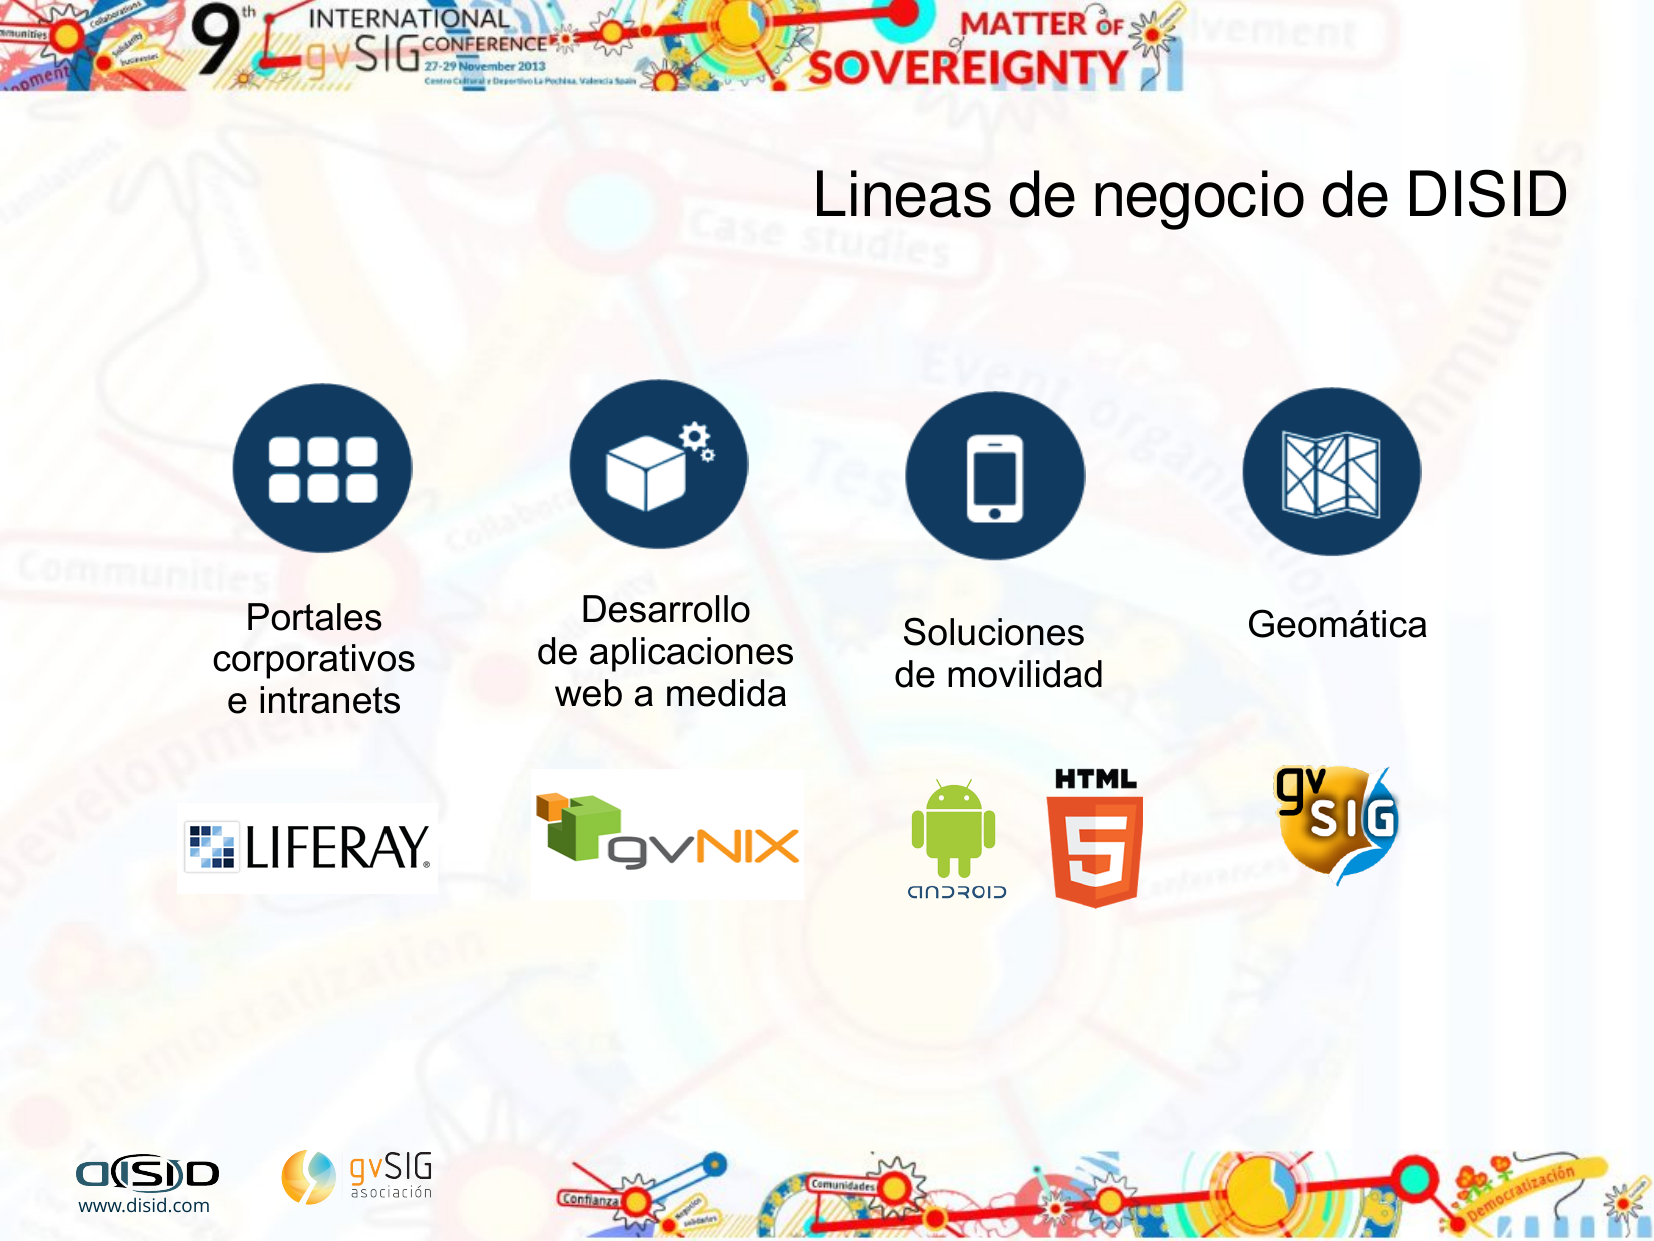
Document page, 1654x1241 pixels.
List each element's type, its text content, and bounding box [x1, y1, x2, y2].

text_box Desarrollo de aplicaciones web a medida [522, 580, 810, 722]
text_box Geomática [1232, 596, 1495, 715]
text_box Portales corporativos e intranets [197, 588, 432, 730]
text_box Soluciones de movilidad [868, 604, 1131, 723]
picture [0, 0, 1654, 1241]
title Lineas de negocio de DISID [82, 90, 1571, 298]
